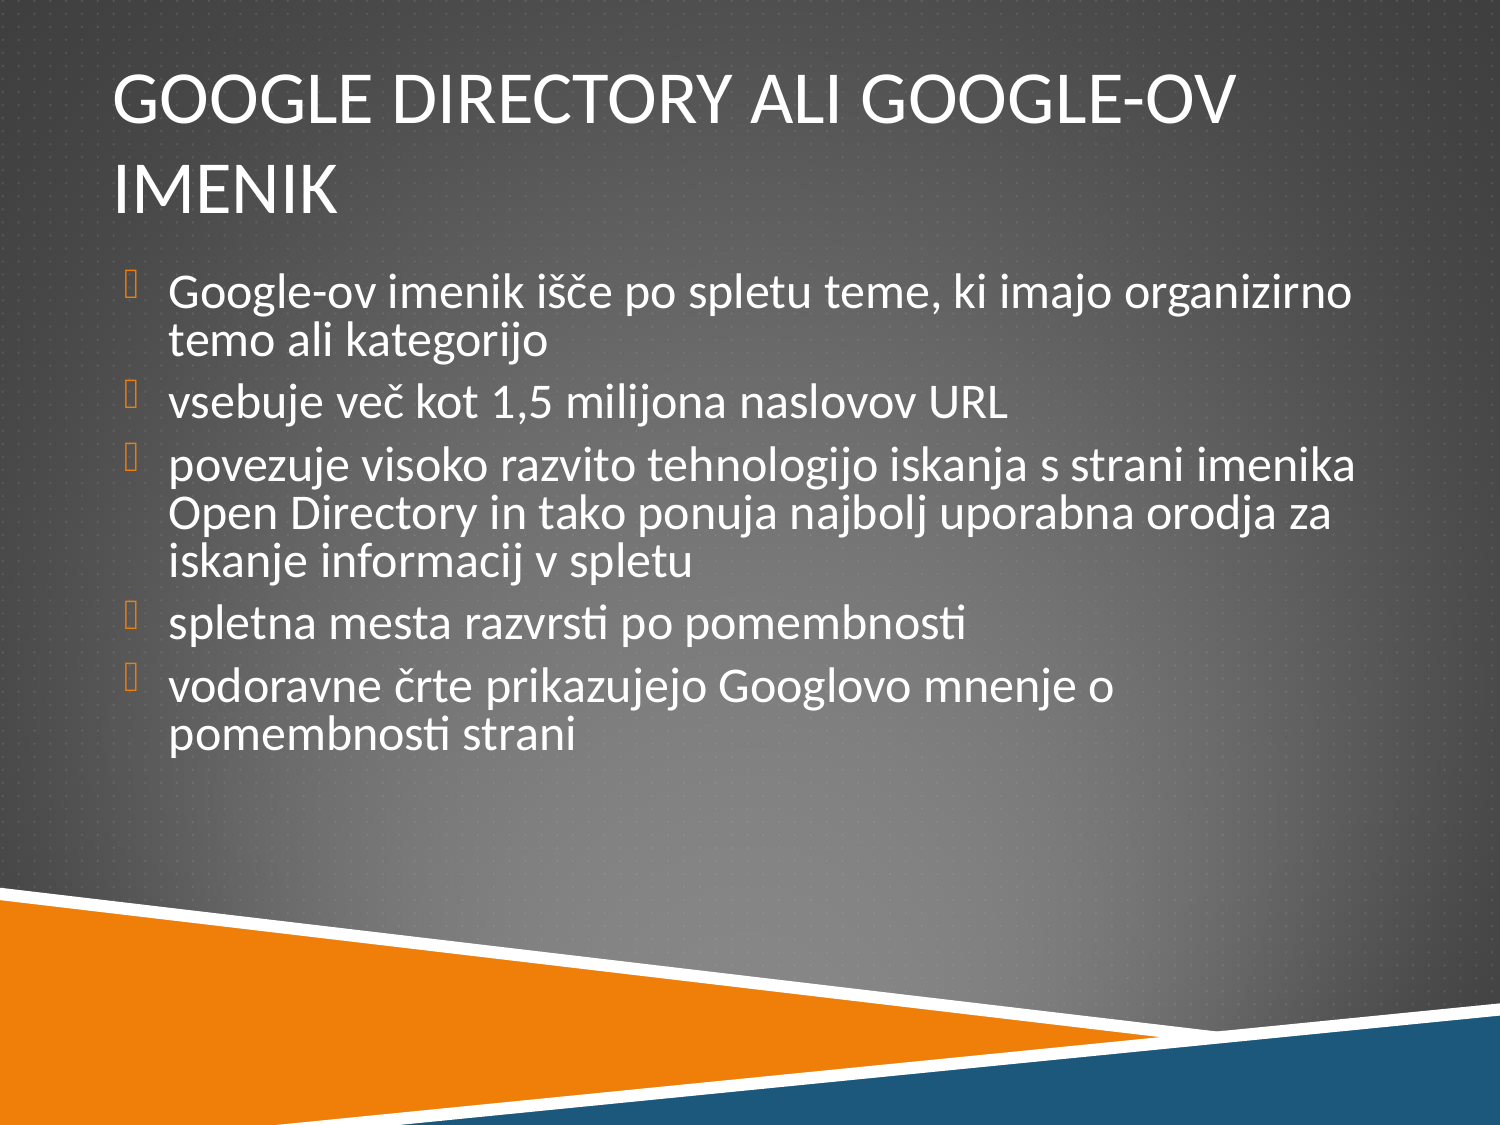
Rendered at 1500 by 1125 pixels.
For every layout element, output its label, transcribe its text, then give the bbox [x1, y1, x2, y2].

picture [0, 0, 1500, 1031]
list Google-ov imenik išče po spletu teme, ki imajo organizirno temo ali kategorijo vsebuje več kot 1,5 milijona naslovov URL povezuje visoko razvito tehnologijo iskanja s strani imenika Open Directory in tako ponuja najbolj uporabna orodja za iskanje informacij v spletu spletna mesta razvrsti po pomembnosti vodoravne črte prikazujejo Googlovo mnenje o pomembnosti strani [112, 262, 1388, 876]
title GOOGLE DIRECTORY ALI GOOGLE-OV IMENIK [112, 41, 1388, 237]
